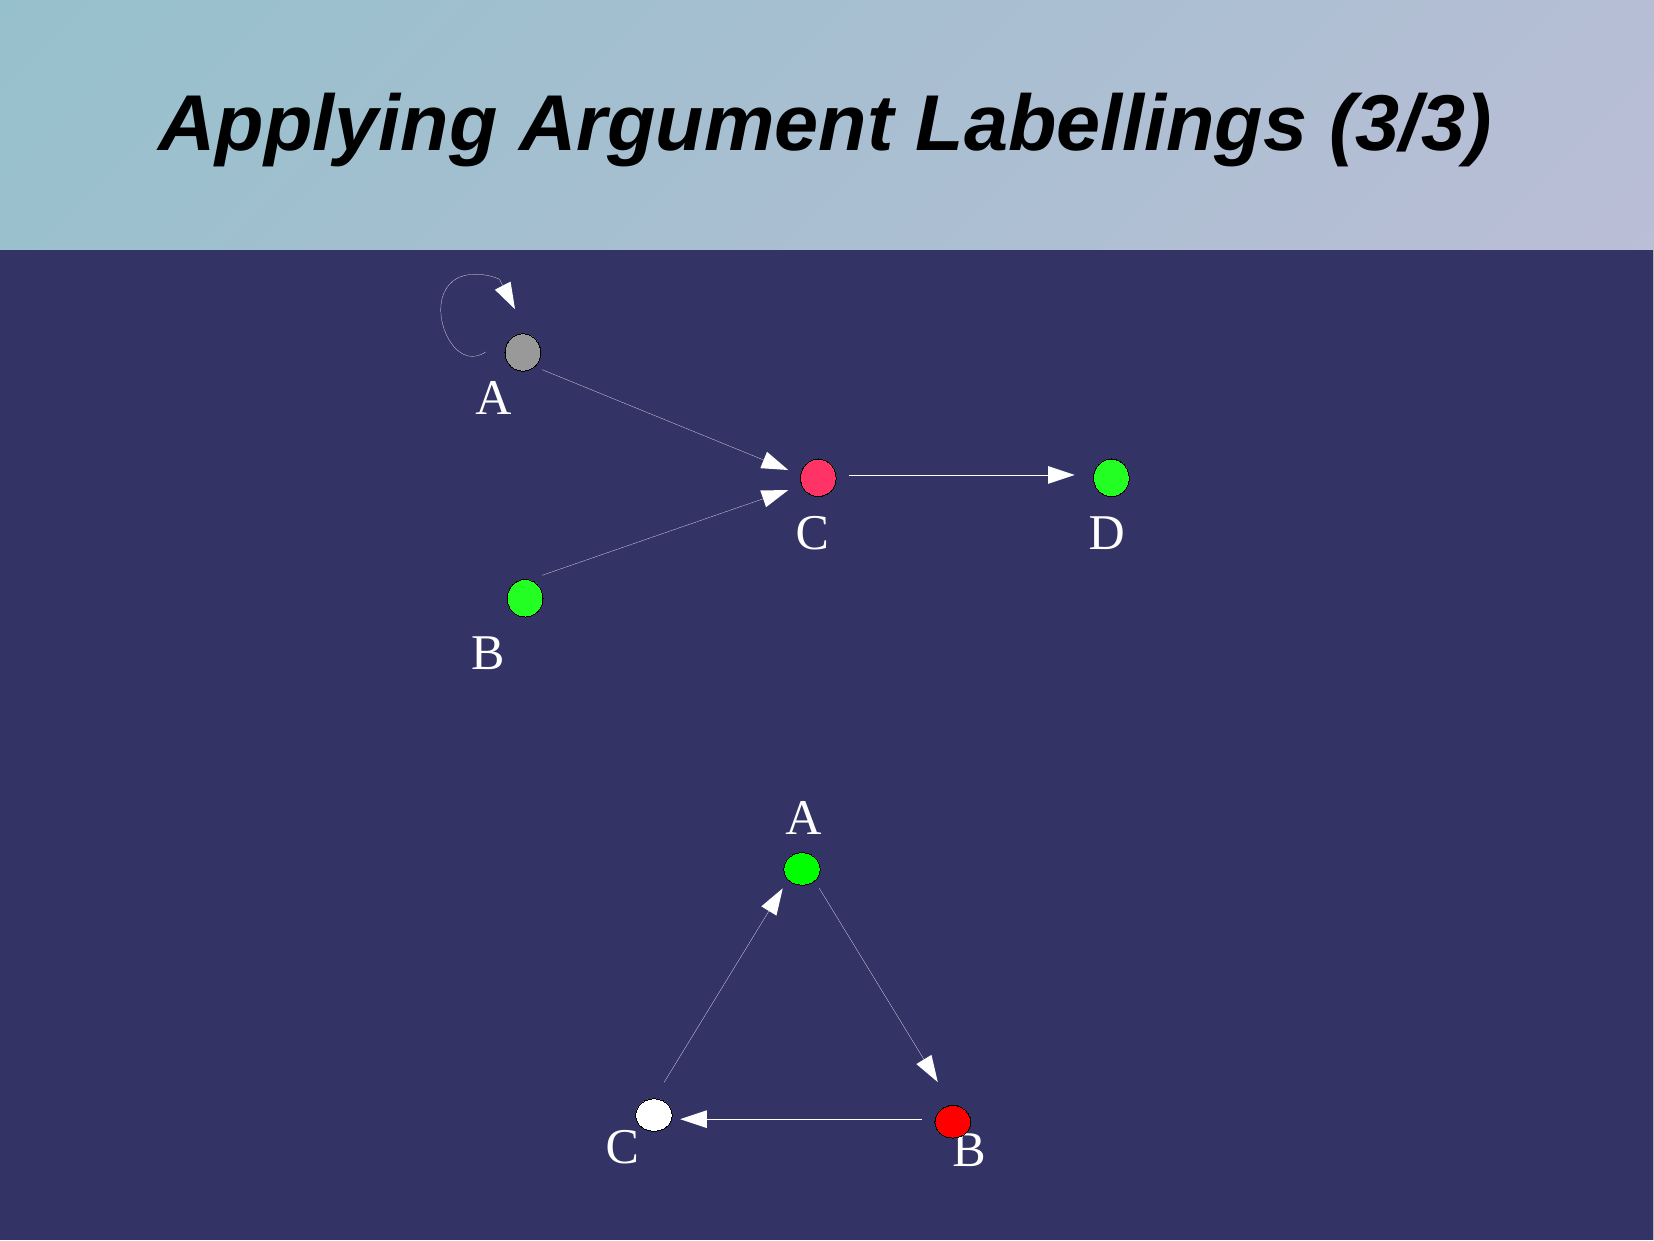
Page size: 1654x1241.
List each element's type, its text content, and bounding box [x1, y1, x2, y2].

text_box [783, 861, 821, 886]
text_box A [475, 369, 518, 474]
text_box C [795, 504, 841, 609]
text_box [800, 458, 837, 497]
text_box B [952, 1121, 995, 1212]
text_box [1093, 458, 1130, 497]
text_box [635, 1098, 673, 1132]
text_box D [1088, 504, 1134, 609]
text_box A [785, 790, 828, 861]
text_box B [470, 625, 513, 730]
text_box [507, 579, 544, 618]
text_box [504, 333, 541, 372]
title Applying Argument Labellings (3/3) [0, 19, 1653, 227]
text_box C [605, 1119, 652, 1210]
text_box [934, 1105, 971, 1139]
